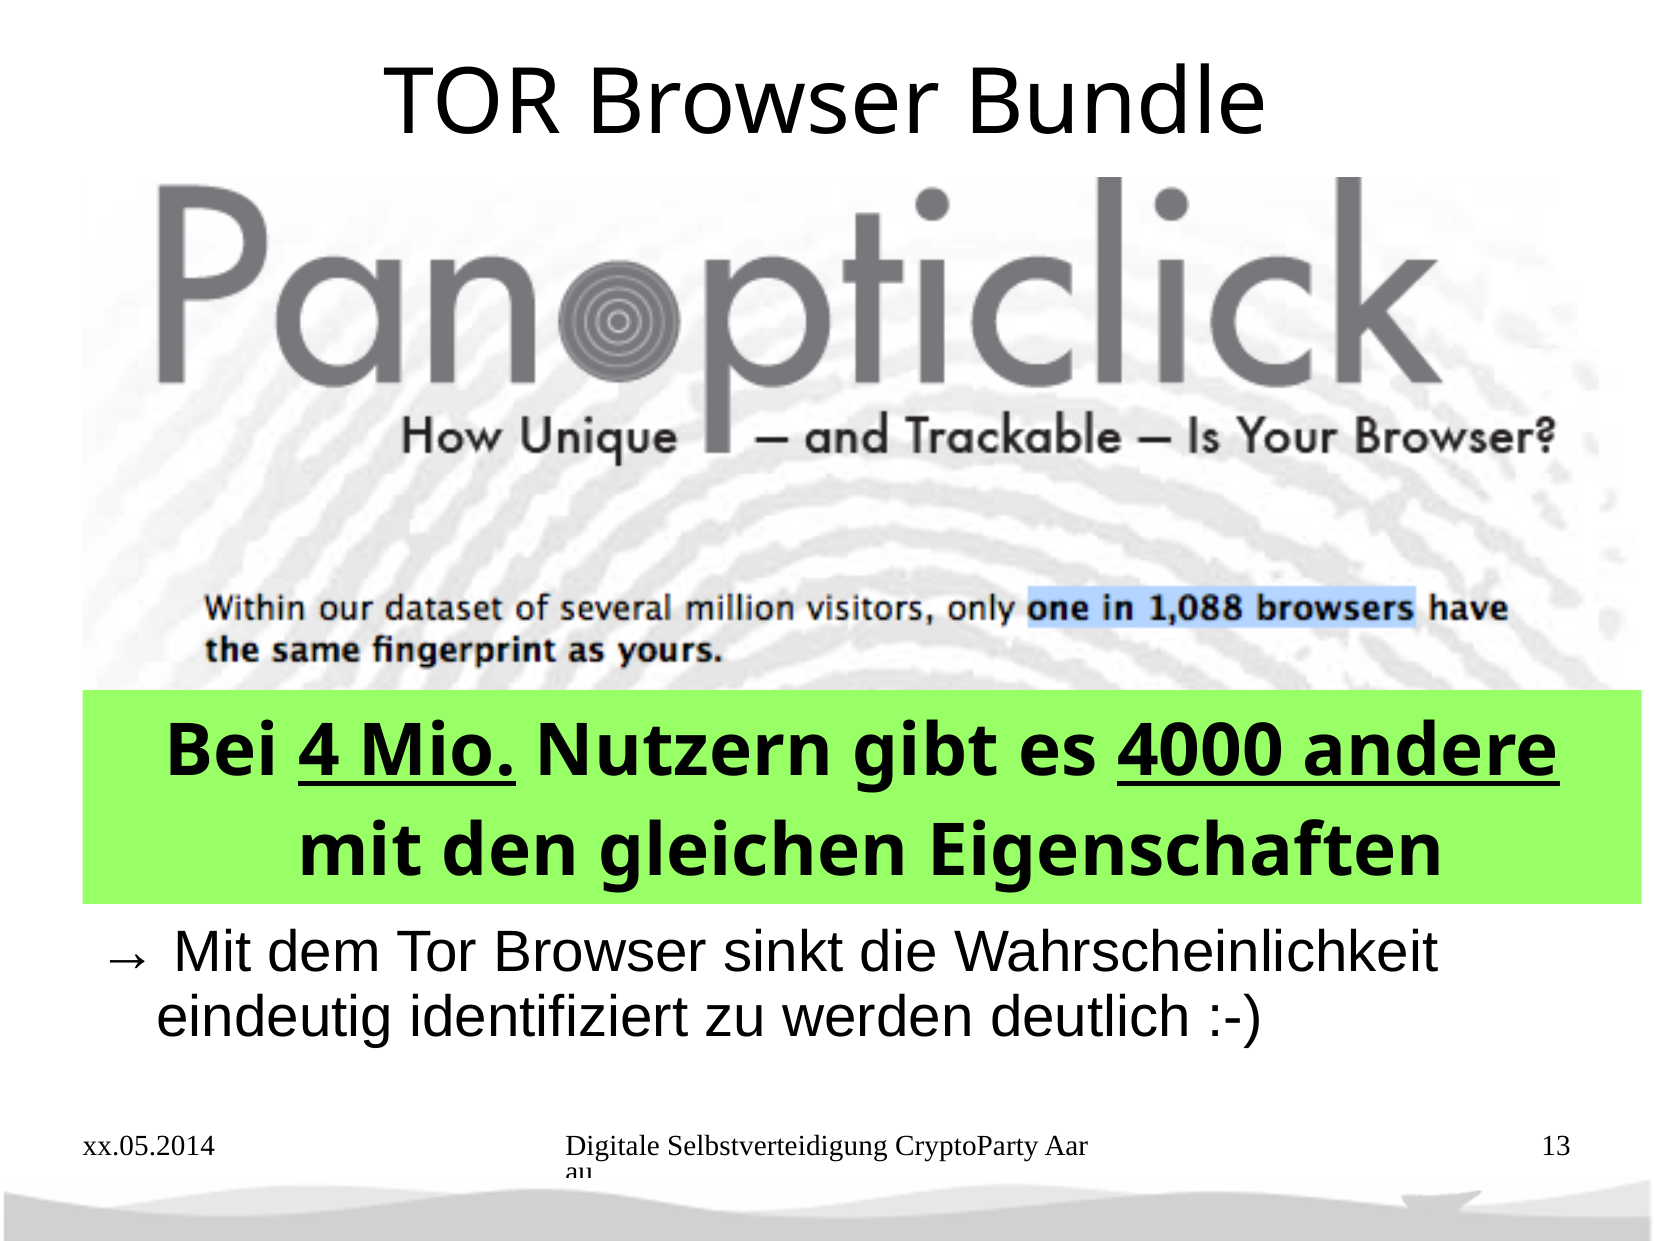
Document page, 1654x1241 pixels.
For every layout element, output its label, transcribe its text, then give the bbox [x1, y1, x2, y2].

picture [82, 177, 1636, 690]
text_box Bei 4 Mio. Nutzern gibt es 4000 andere mit den gleichen Eigenschaften [82, 690, 1642, 904]
picture [3, 1178, 1654, 1241]
list → Mit dem Tor Browser sinkt die Wahrscheinlichkeit eindeutig identifiziert zu werden deutlich :-) [82, 904, 1642, 1117]
title TOR Browser Bundle [82, 19, 1571, 177]
